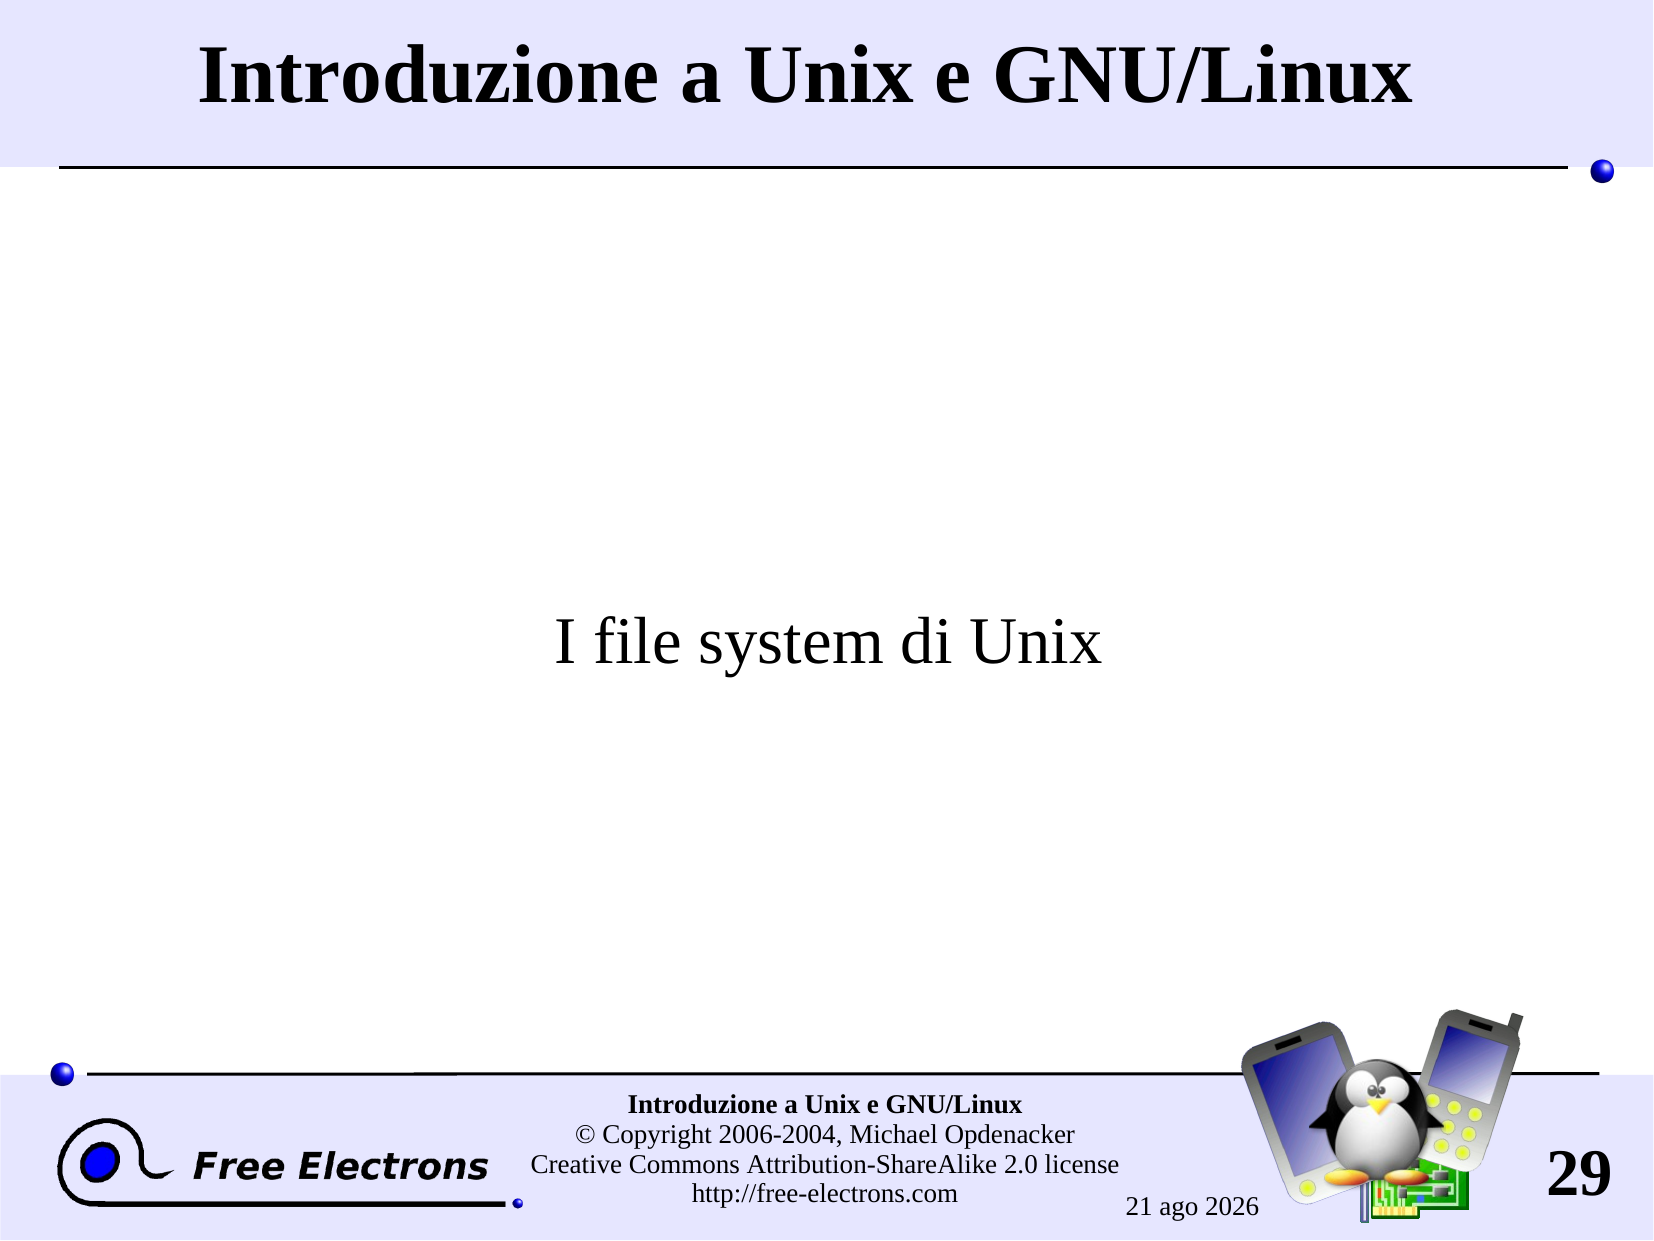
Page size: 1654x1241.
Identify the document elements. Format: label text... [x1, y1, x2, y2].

picture [50, 1107, 527, 1216]
picture [1231, 1007, 1538, 1241]
title Introduzione a Unix e GNU/Linux [60, 20, 1551, 130]
subtitle I file system di Unix [105, 216, 1518, 1066]
